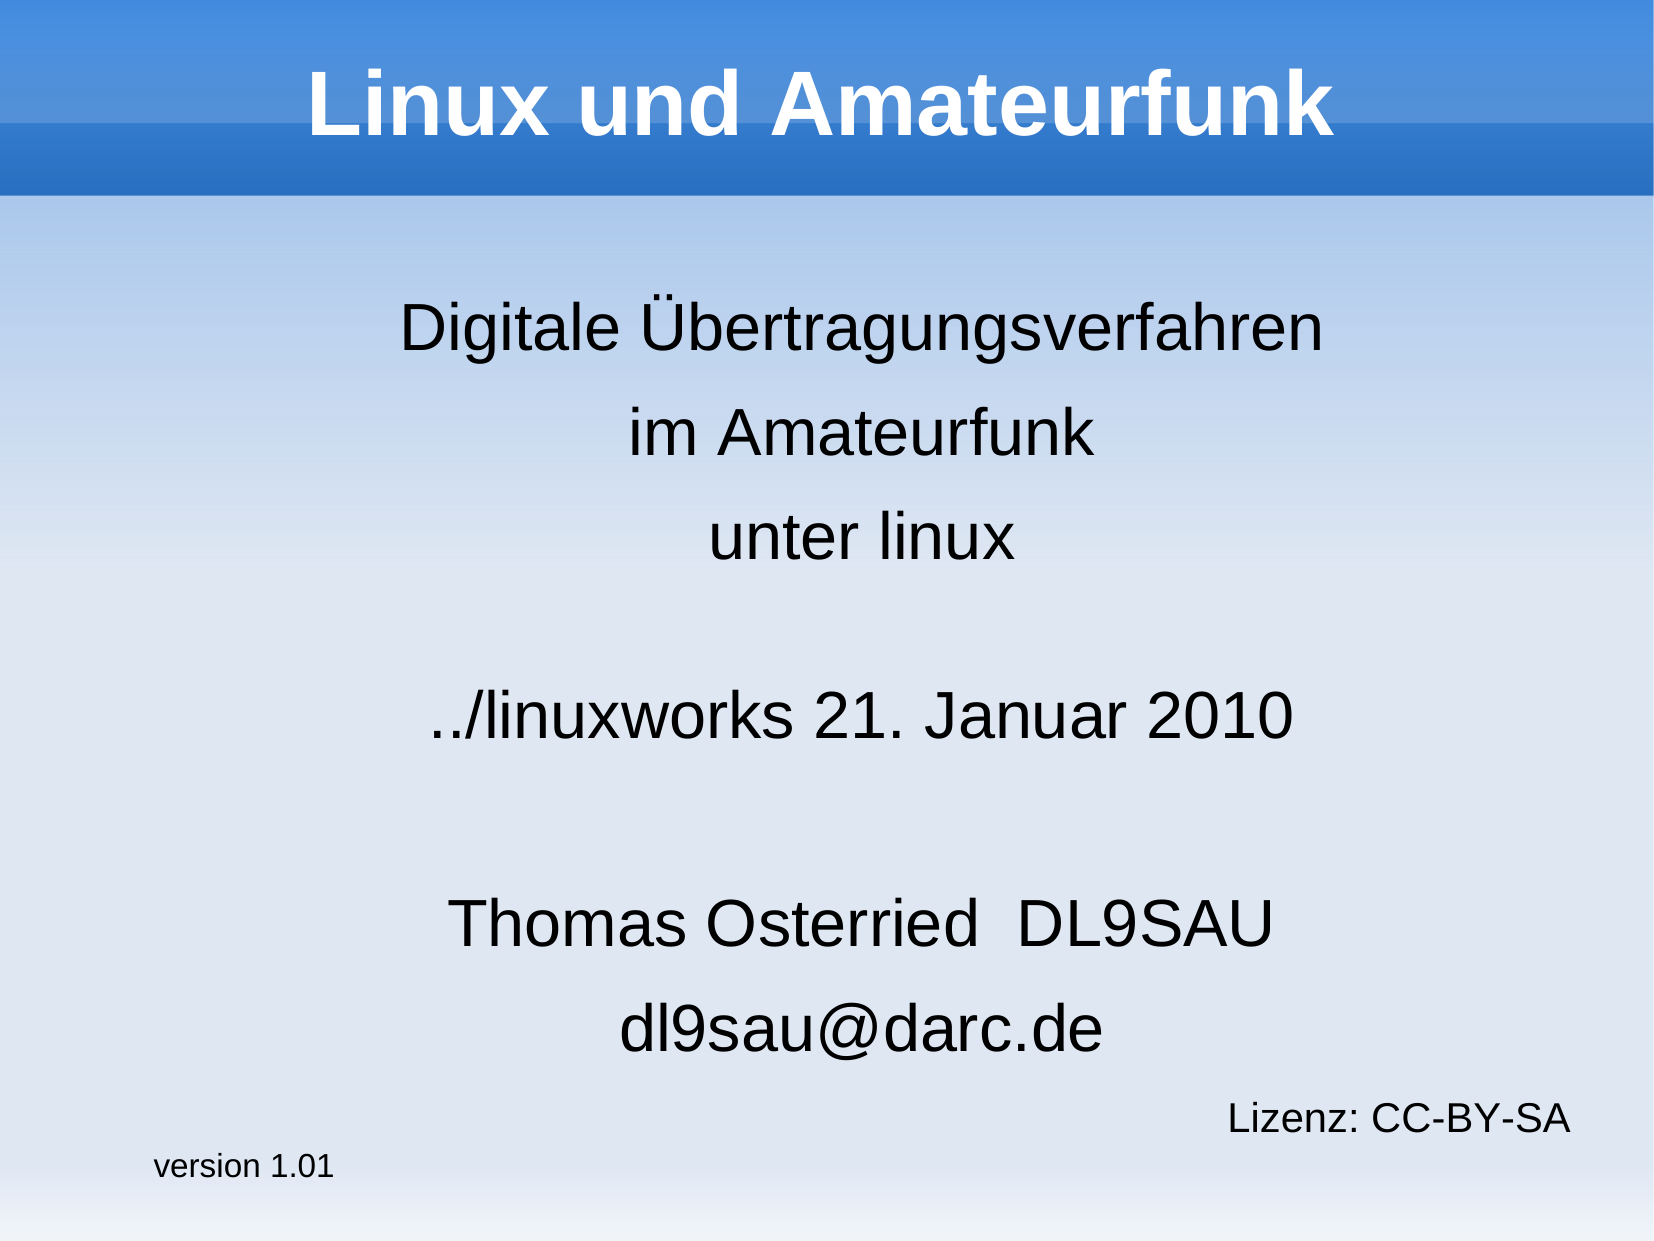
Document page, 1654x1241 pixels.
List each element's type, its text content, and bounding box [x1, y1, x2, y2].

title Linux und Amateurfunk [76, 0, 1565, 208]
picture [0, 0, 1654, 1241]
list Digitale Übertragungsverfahren im Amateurfunk unter linux ../linuxworks 21. Januar 2010 Thomas Osterried DL9SAU dl9sau@darc.de Lizenz: CC-BY-SA version 1.01 [82, 290, 1571, 1241]
